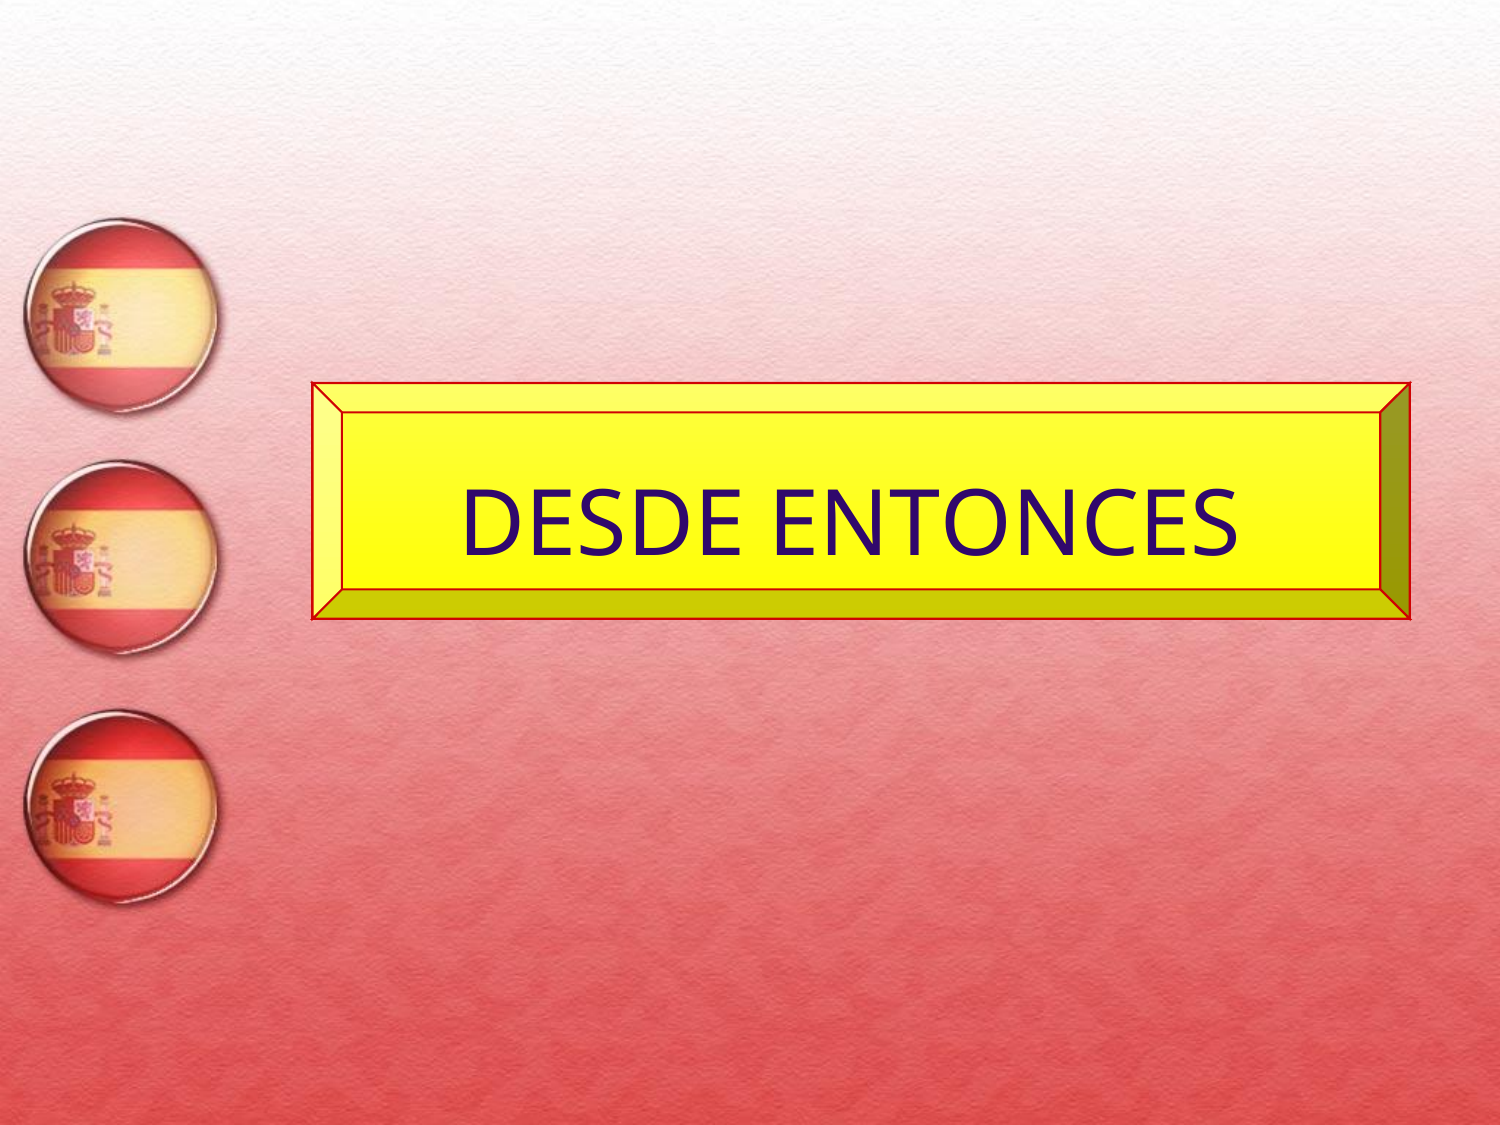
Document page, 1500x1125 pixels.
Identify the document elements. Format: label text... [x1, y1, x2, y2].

text_box DESDE ENTONCES [212, 455, 1488, 644]
text_box [342, 383, 1410, 455]
picture [0, 0, 1500, 1125]
